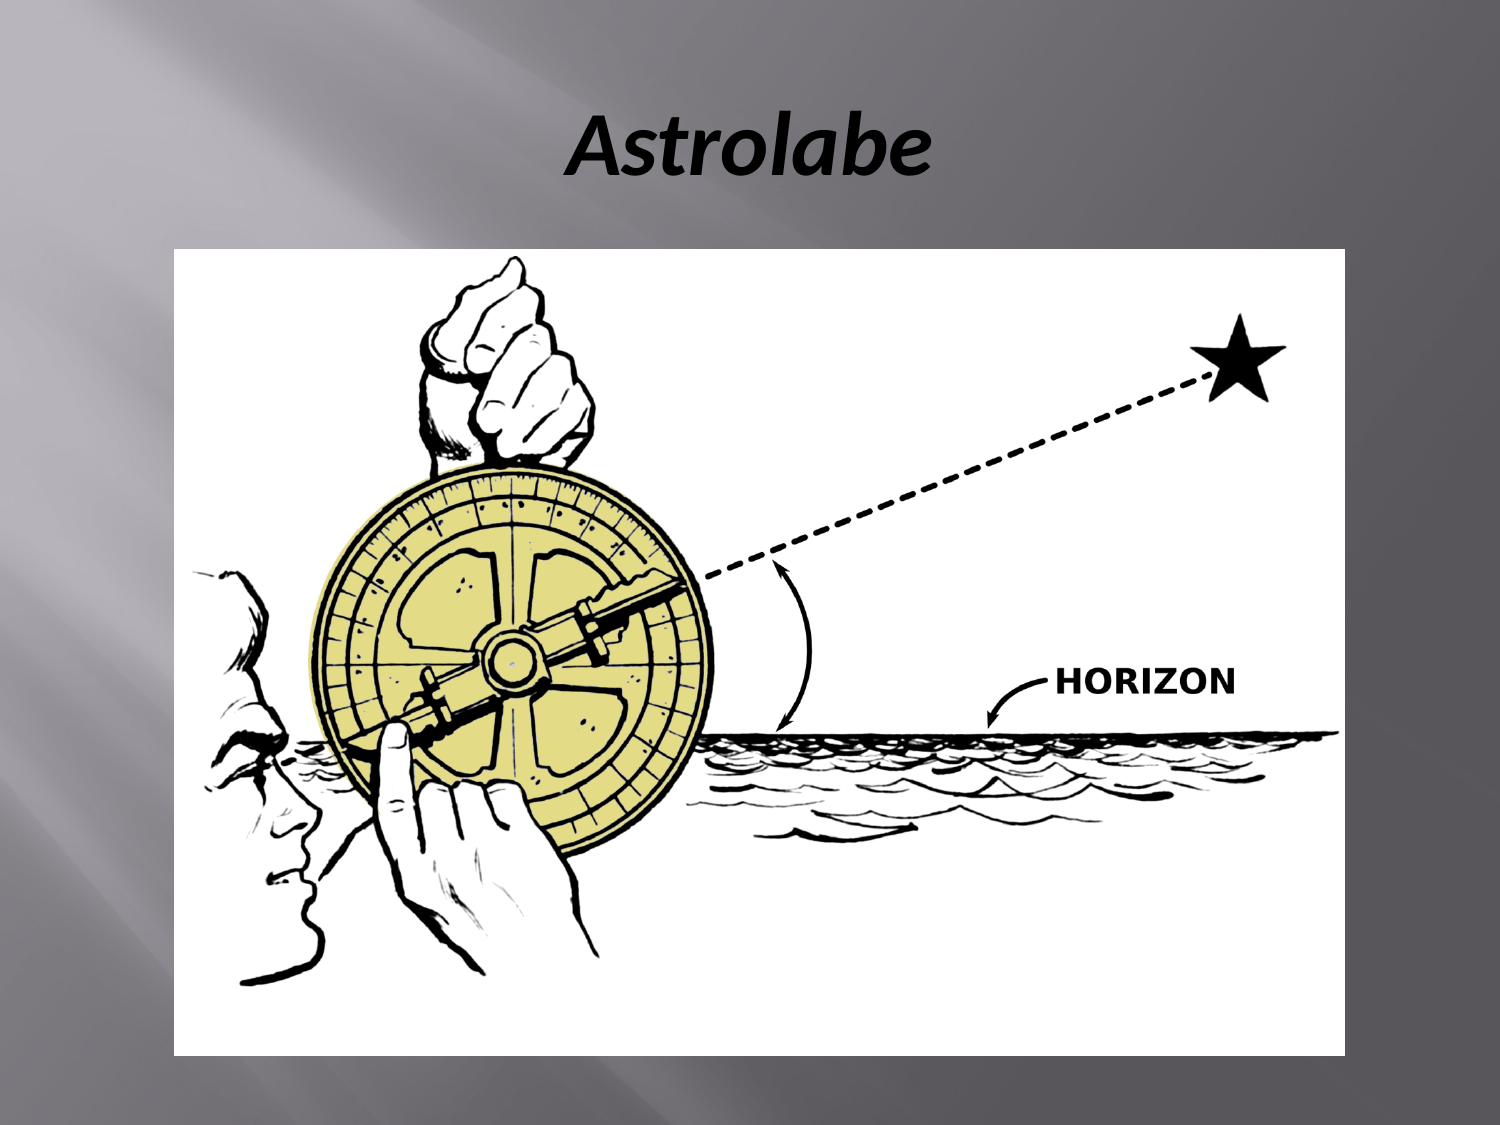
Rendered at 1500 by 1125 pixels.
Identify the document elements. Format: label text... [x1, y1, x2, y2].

text_box Astrolabe [75, 45, 1426, 233]
picture [174, 249, 1345, 1056]
